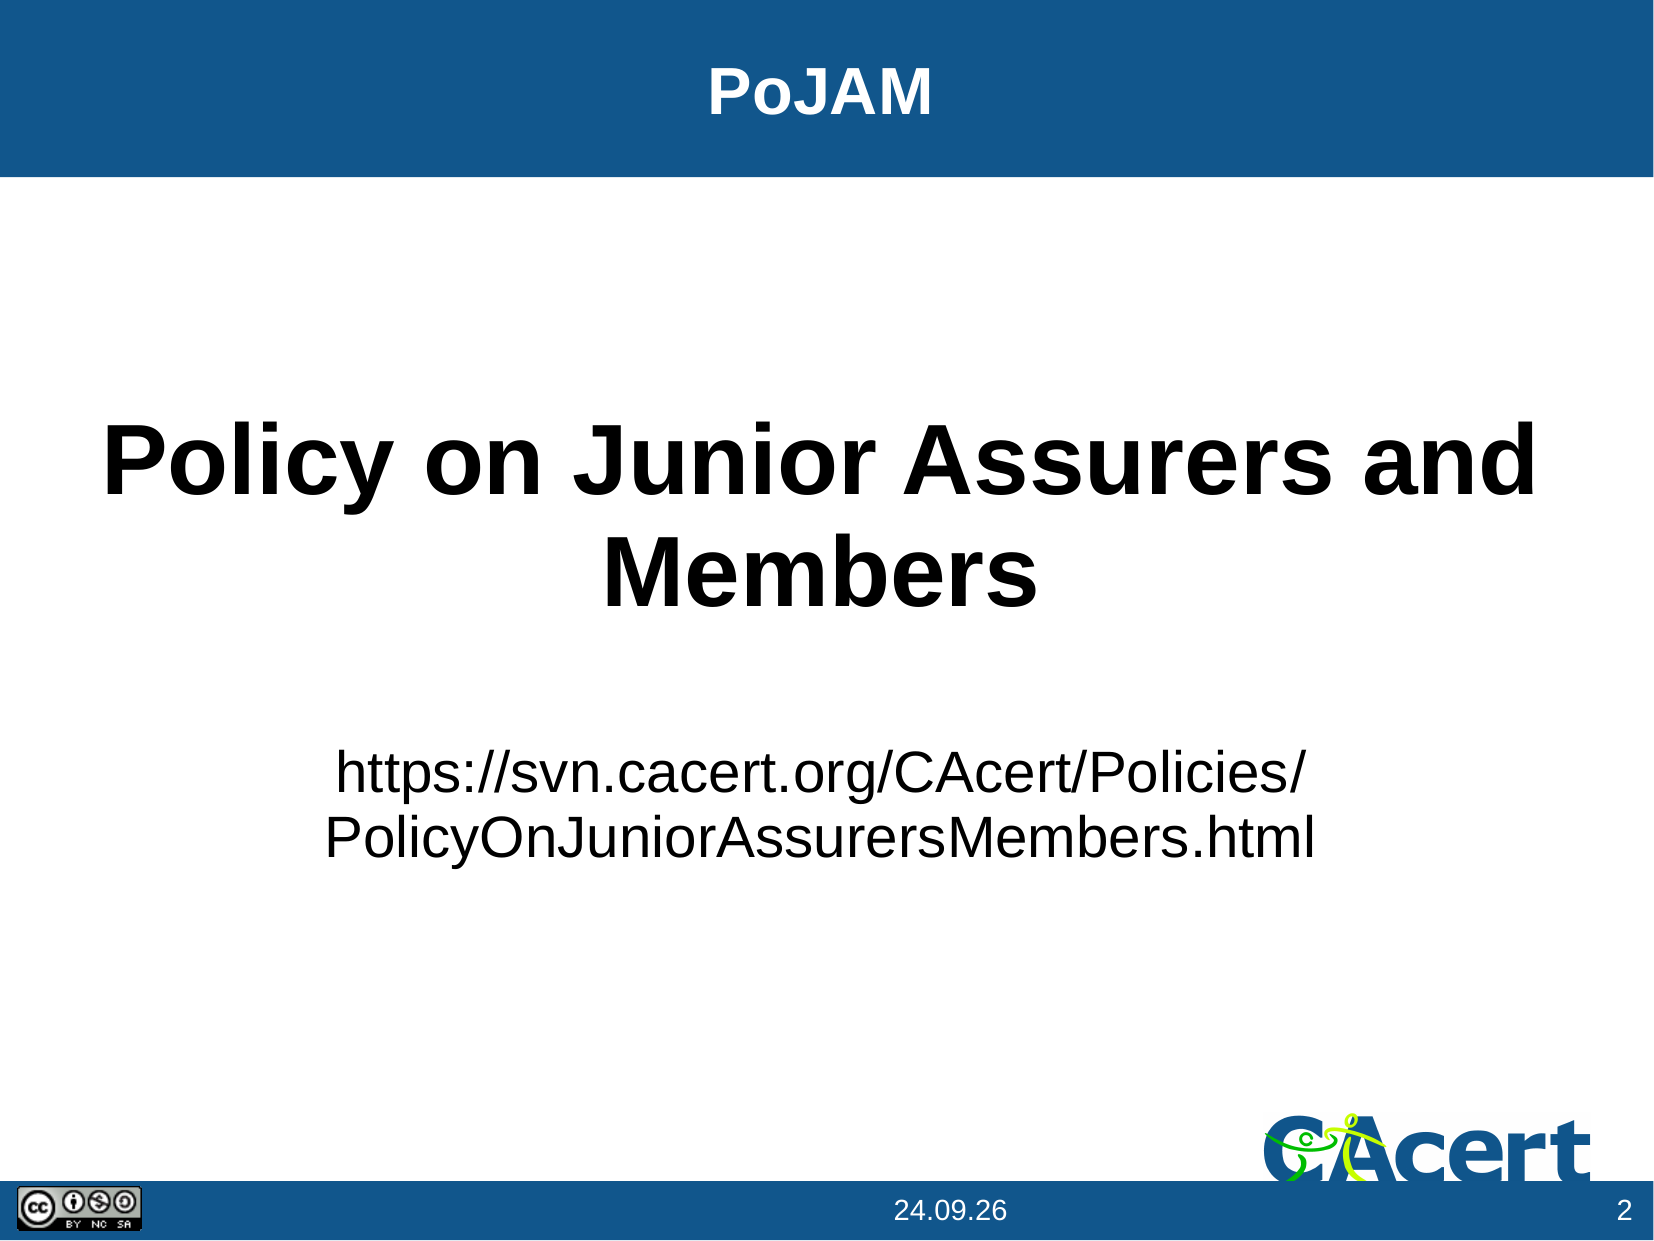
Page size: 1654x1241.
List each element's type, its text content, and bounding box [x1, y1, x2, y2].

picture [17, 1186, 142, 1231]
title PoJAM [76, 17, 1565, 100]
picture [1263, 1112, 1591, 1181]
subtitle Policy on Junior Assurers and Members https://svn.cacert.org/CAcert/Policies/ PolicyOnJuniorAssurersMembers.html [76, 100, 1565, 1174]
